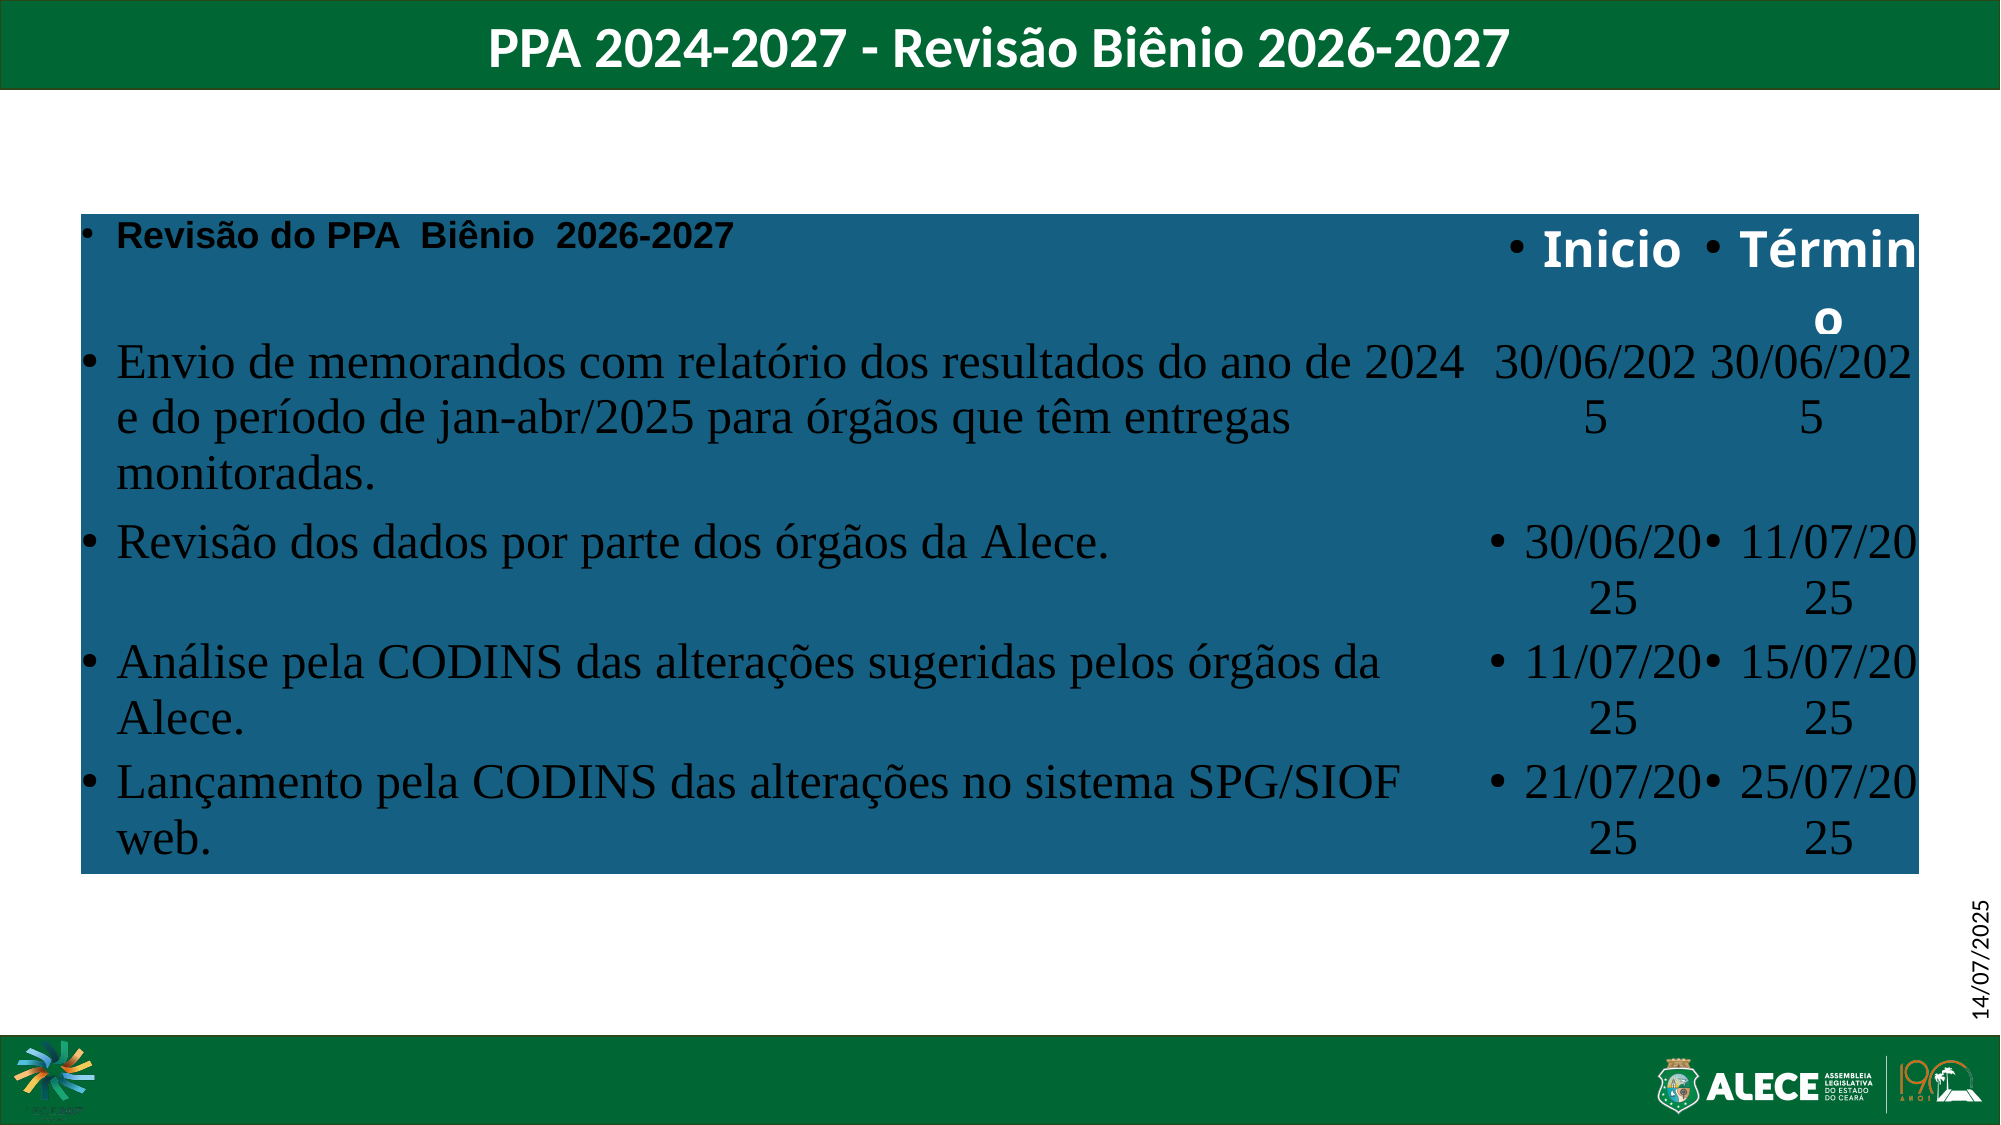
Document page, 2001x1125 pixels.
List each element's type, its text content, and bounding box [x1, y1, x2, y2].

table_cell Envio de memorandos com relatório dos resultados do ano de 2024 e do período de jan-abr/2025 para órgãos que têm entregas monitoradas. [81, 334, 1488, 514]
picture [1625, 982, 2000, 1125]
table_cell Revisão dos dados por parte dos órgãos da Alece. [81, 514, 1488, 634]
table_cell 15/07/2025 [1703, 634, 1919, 754]
table_cell 11/07/2025 [1703, 514, 1919, 634]
text_box 14/07/2025 [1956, 883, 2000, 1037]
table_header Término [1703, 214, 1919, 334]
table_cell 30/06/2025 [1703, 334, 1919, 514]
table_cell 21/07/2025 [1488, 754, 1703, 874]
table_cell 30/06/2025 [1488, 334, 1703, 514]
table_header Inicio [1488, 214, 1703, 334]
table_cell 30/06/2025 [1488, 514, 1703, 634]
text_box [0, 1036, 1625, 1125]
table_cell Análise pela CODINS das alterações sugeridas pelos órgãos da Alece. [81, 634, 1488, 754]
table_header Término [1823, 314, 1834, 330]
table_cell 11/07/2025 [1488, 634, 1703, 754]
table_cell 25/07/2025 [1703, 754, 1919, 874]
text_box PPA 2024-2027 - Revisão Biênio 2026-2027 [0, 0, 2000, 89]
table_cell Lançamento pela CODINS das alterações no sistema SPG/SIOF web. [81, 754, 1488, 874]
table_header Revisão do PPA Biênio 2026-2027 [81, 214, 1488, 334]
